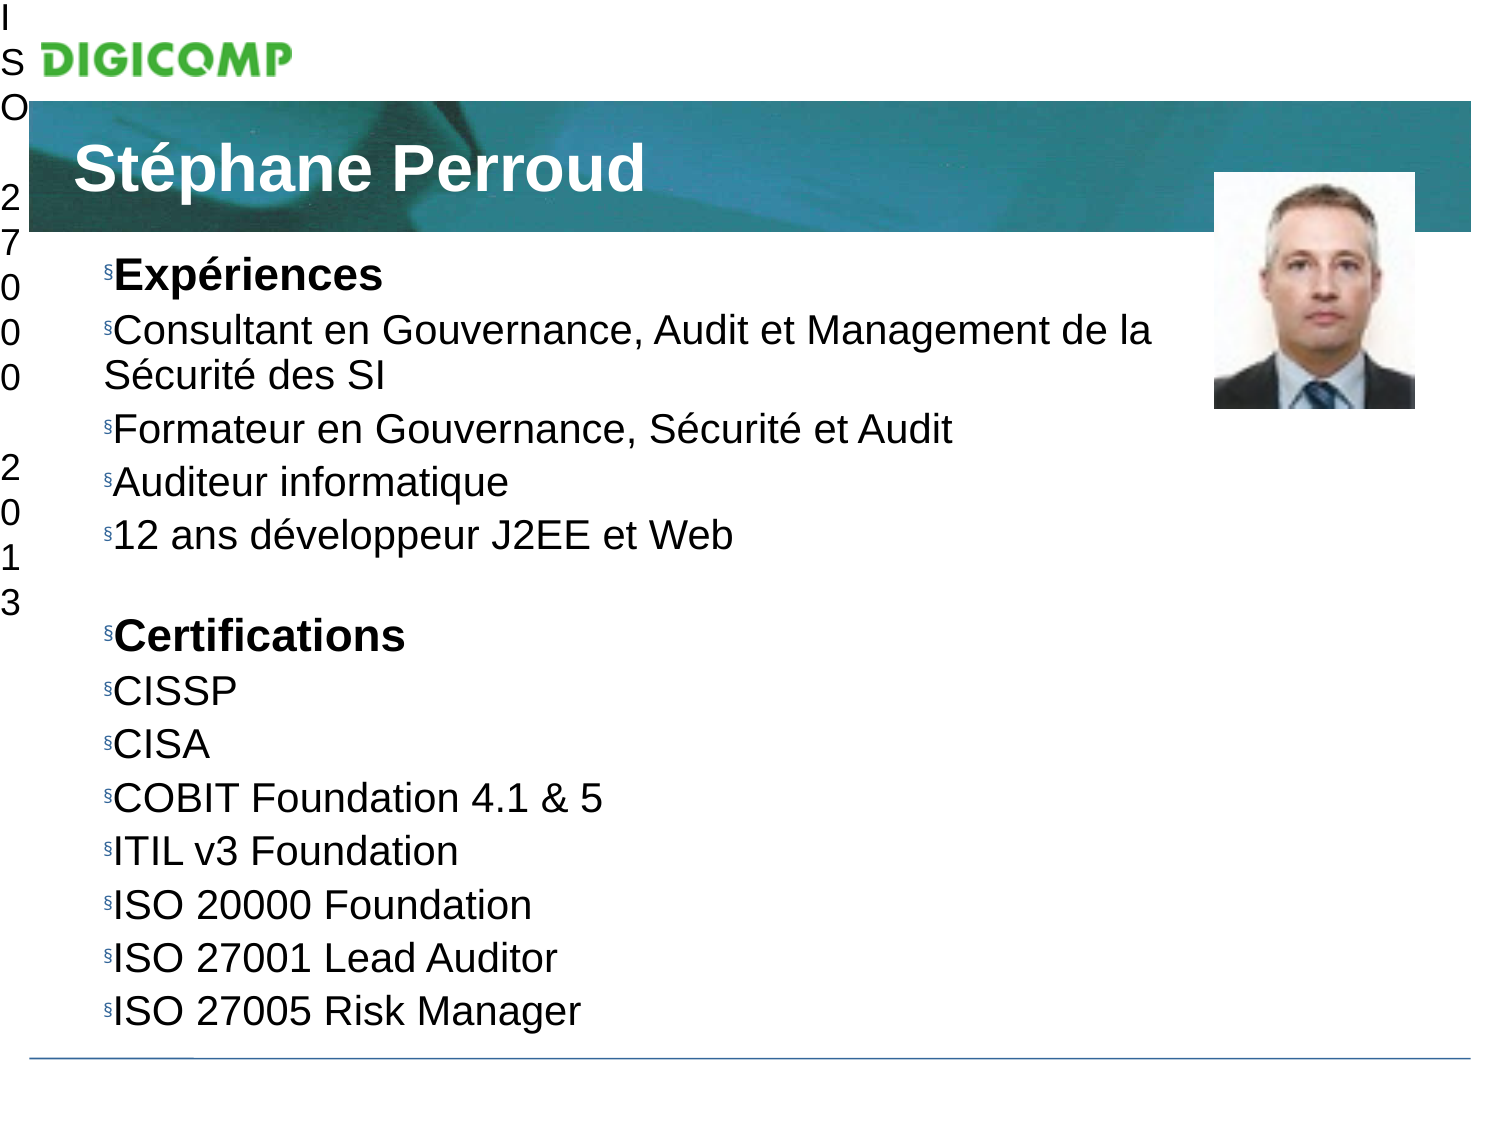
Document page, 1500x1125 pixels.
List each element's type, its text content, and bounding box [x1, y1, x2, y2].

list Expériences Consultant en Gouvernance, Audit et Management de la Sécurité des SI Formateur en Gouvernance, Sécurité et Audit Auditeur informatique 12 ans développeur J2EE et Web Certifications CISSP CISA COBIT Foundation 4.1 & 5 ITIL v3 Foundation ISO 20000 Foundation ISO 27001 Lead Auditor ISO 27005 Risk Manager [88, 243, 1188, 1047]
title Stéphane Perroud [58, 117, 1429, 212]
picture [1214, 172, 1415, 409]
